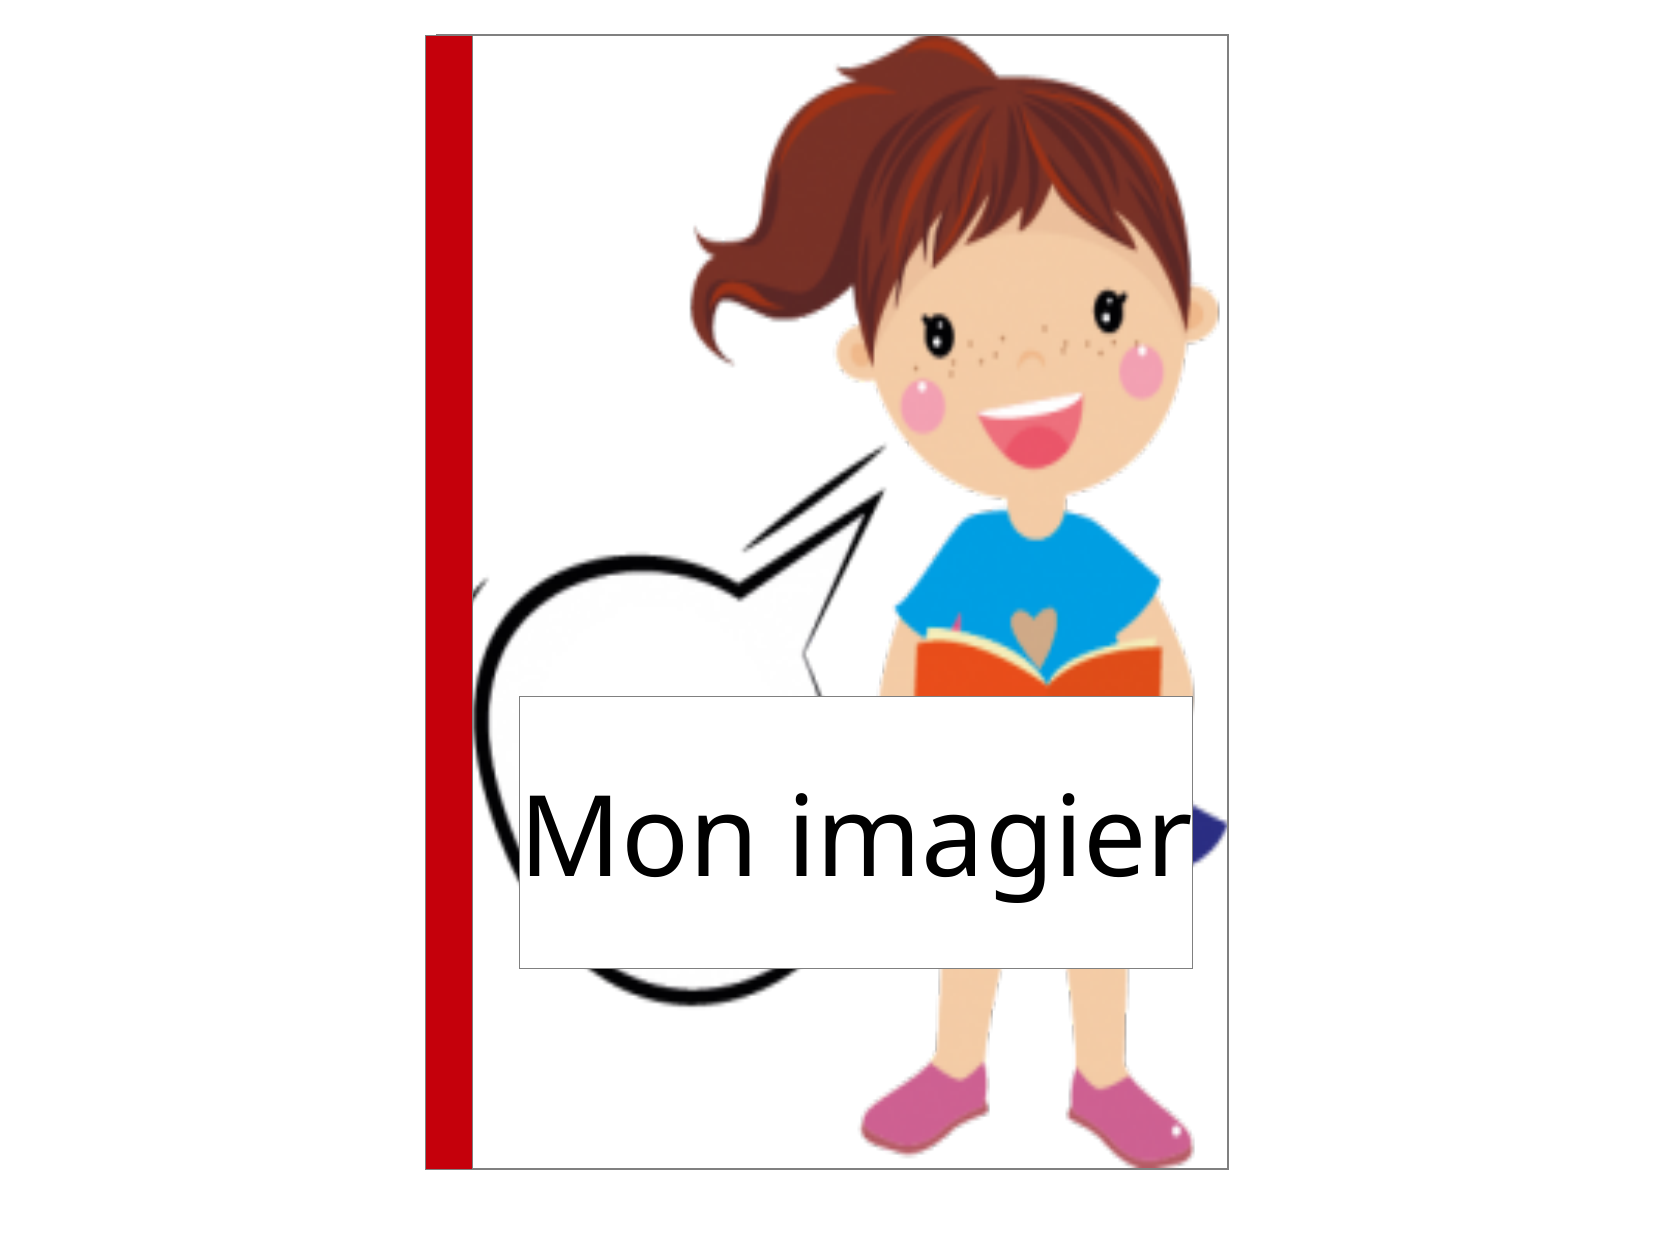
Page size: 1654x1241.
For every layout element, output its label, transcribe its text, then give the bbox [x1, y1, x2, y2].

text_box [425, 35, 1228, 1170]
text_box Mon imagier [520, 697, 1193, 969]
